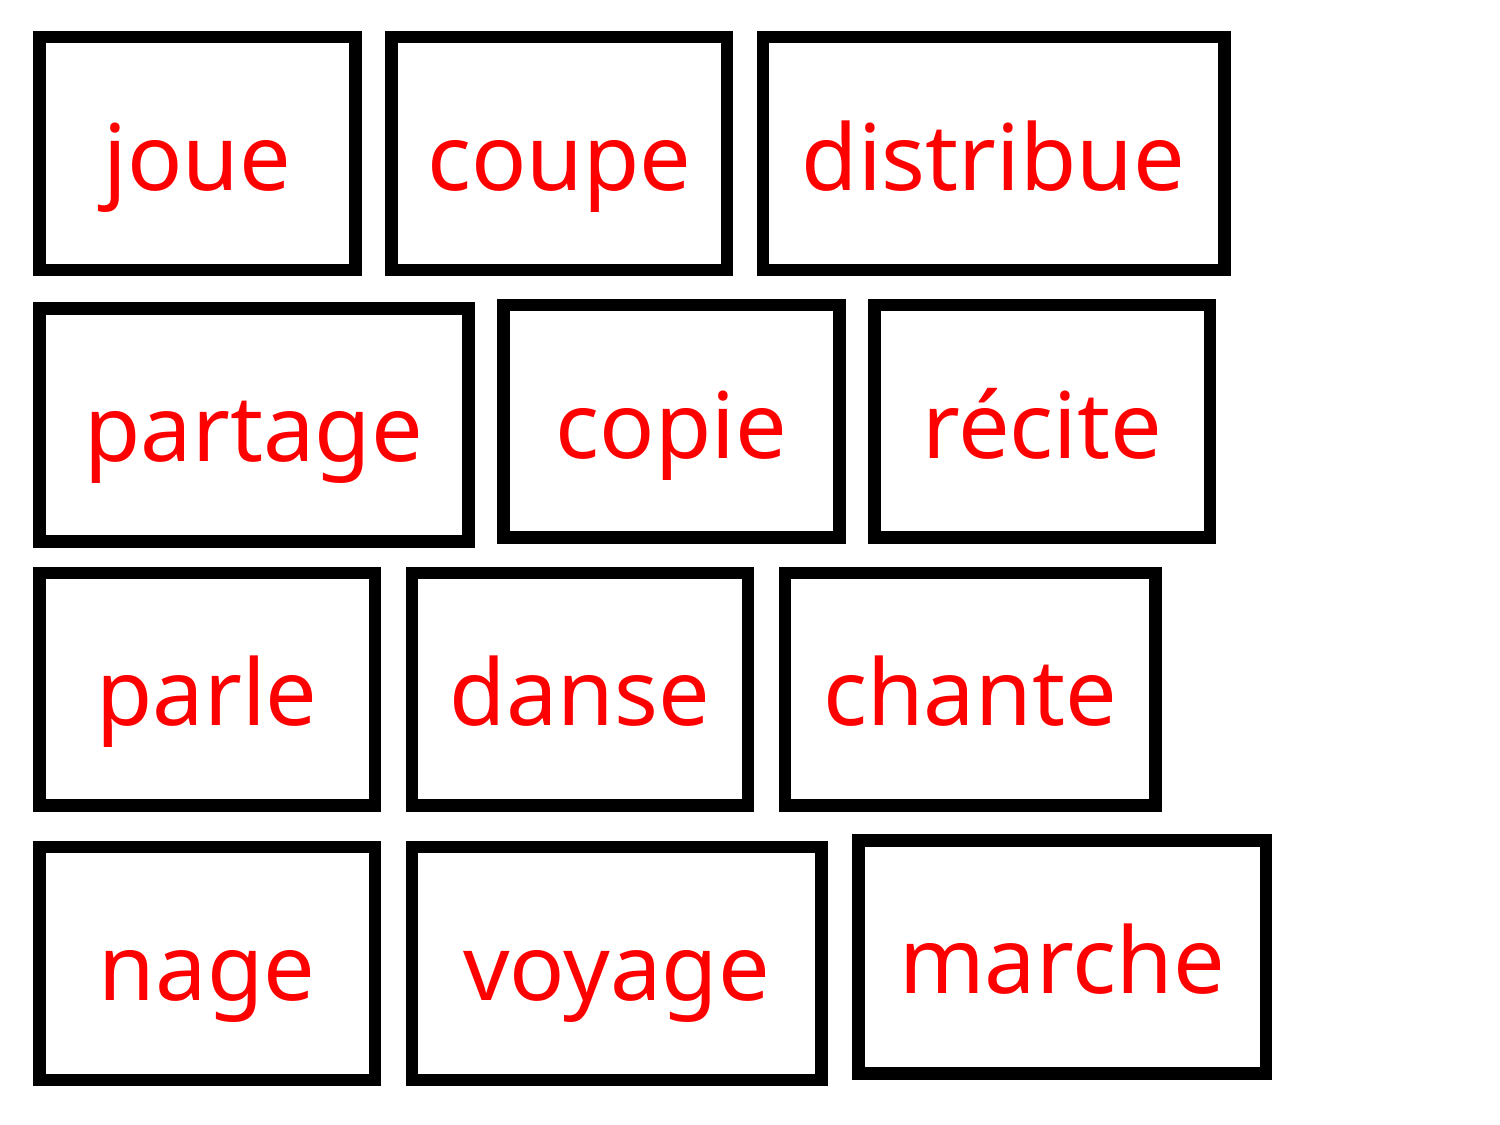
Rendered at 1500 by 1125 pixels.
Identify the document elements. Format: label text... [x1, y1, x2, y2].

text_box partage [39, 309, 469, 541]
text_box chante [785, 573, 1156, 806]
text_box nage [39, 847, 375, 1080]
text_box marche [859, 841, 1266, 1073]
text_box copie [504, 305, 839, 538]
text_box coupe [391, 37, 727, 270]
text_box récite [874, 305, 1210, 538]
text_box voyage [412, 847, 822, 1080]
text_box parle [39, 573, 375, 806]
text_box danse [412, 573, 748, 806]
text_box distribue [763, 37, 1224, 270]
text_box joue [39, 37, 356, 270]
